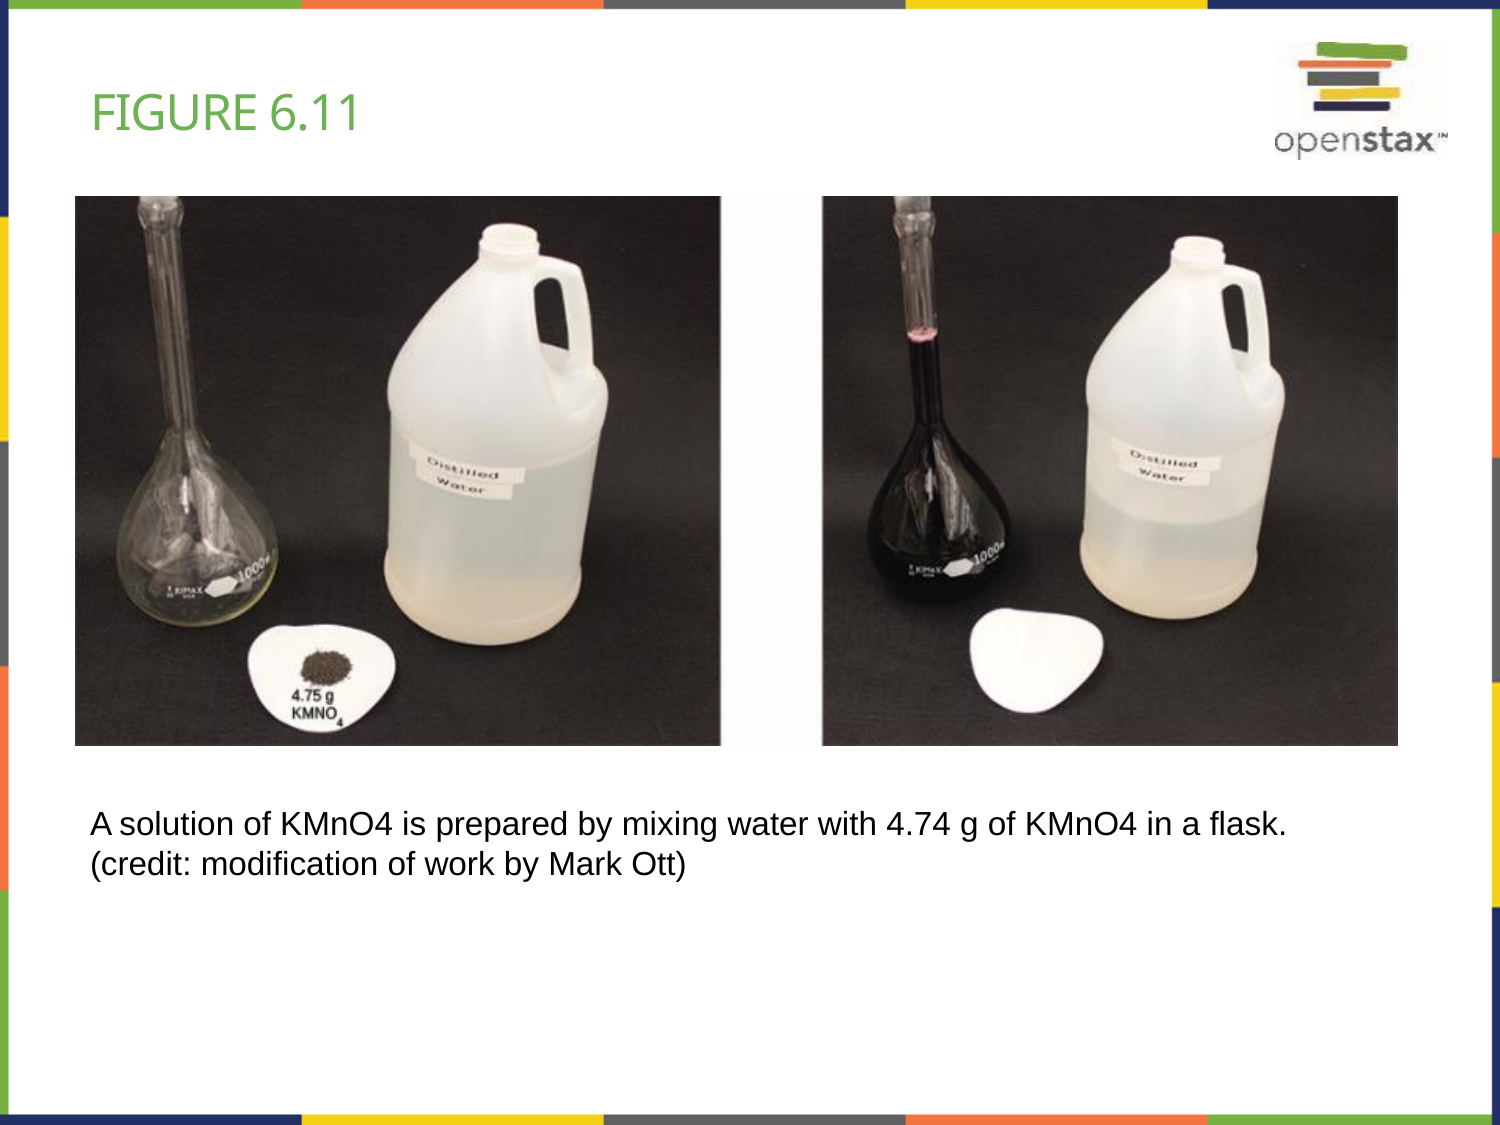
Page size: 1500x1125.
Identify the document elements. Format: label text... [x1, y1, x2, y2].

picture [0, 0, 1500, 1125]
list A solution of KMnO4 is prepared by mixing water with 4.74 g of KMnO4 in a flask. (credit: modification of work by Mark Ott) [75, 794, 1398, 986]
title Figure 6.11 [75, 39, 1398, 148]
